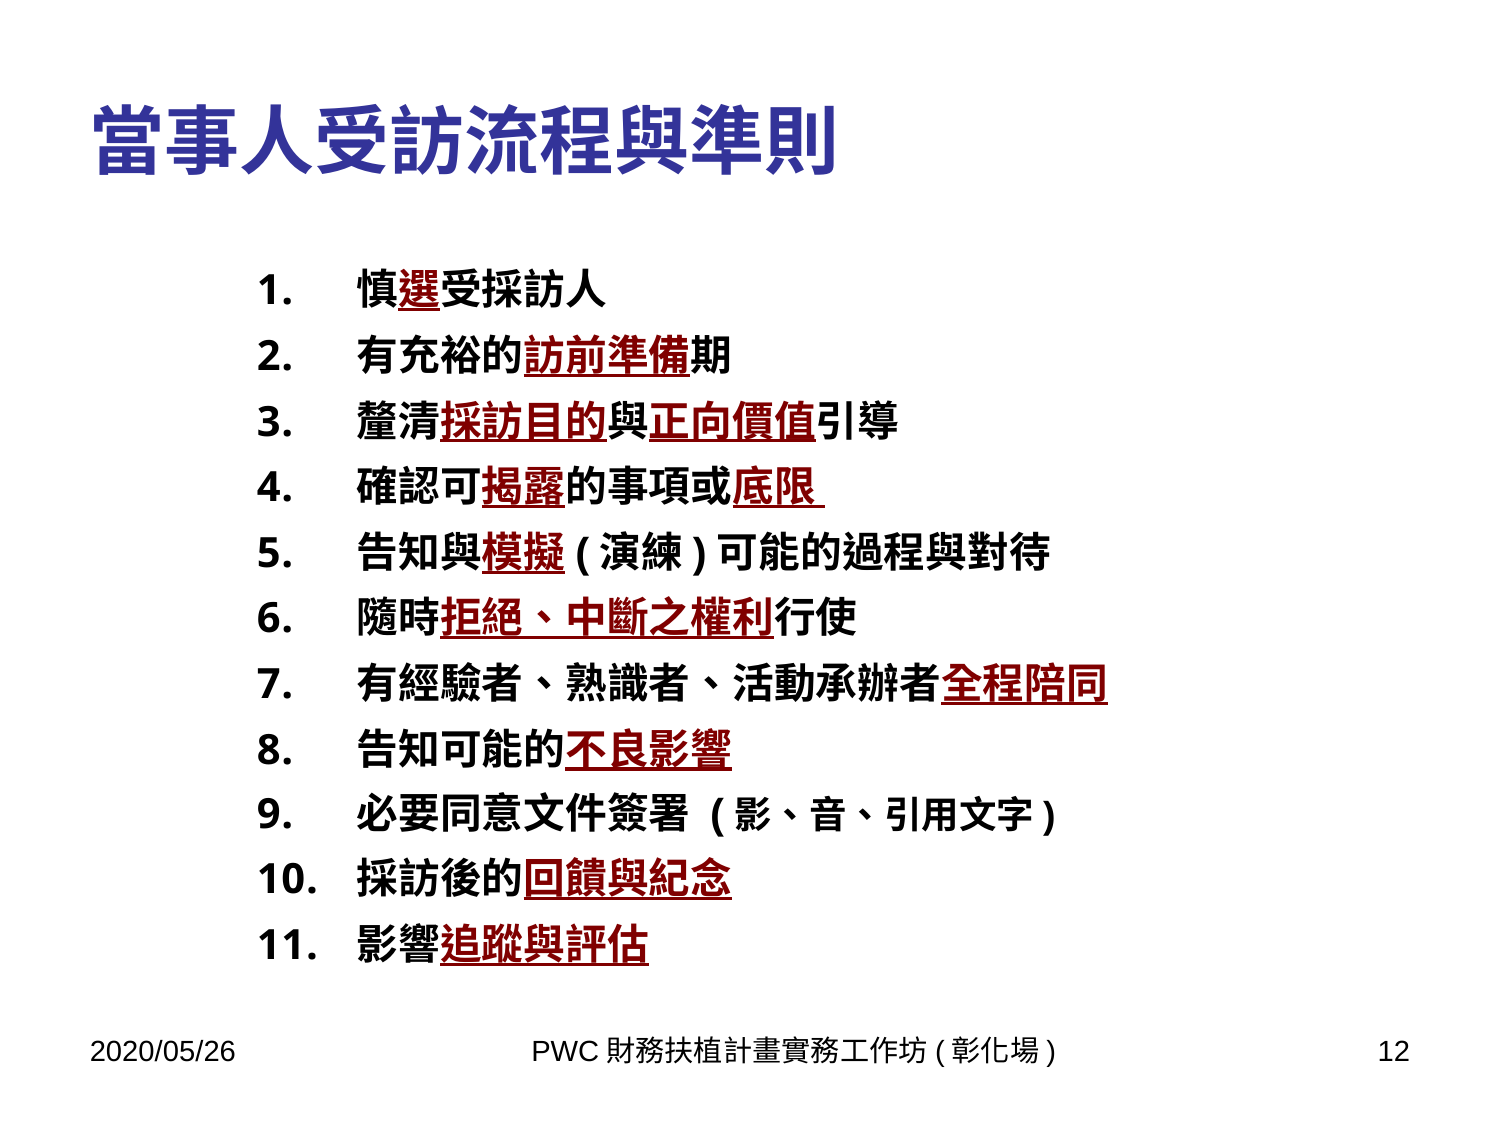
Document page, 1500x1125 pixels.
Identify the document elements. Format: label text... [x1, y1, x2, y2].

text_box 慎選受採訪人 有充裕的訪前準備期 釐清採訪目的與正向價值引導 確認可揭露的事項或底限 告知與模擬(演練)可能的過程與對待 隨時拒絕、中斷之權利行使 有經驗者、熟識者、活動承辦者全程陪同 告知可能的不良影響 必要同意文件簽署 (影、音、引用文字) 採訪後的回饋與紀念 影響追蹤與評估 [242, 255, 1248, 998]
text_box 當事人受訪流程與準則 [75, 45, 1426, 233]
text_box PWC財務扶植計畫實務工作坊(彰化場) [512, 1024, 1075, 1103]
text_box 2020/05/26 [74, 1024, 426, 1103]
text_box <編號> [1075, 1024, 1426, 1103]
